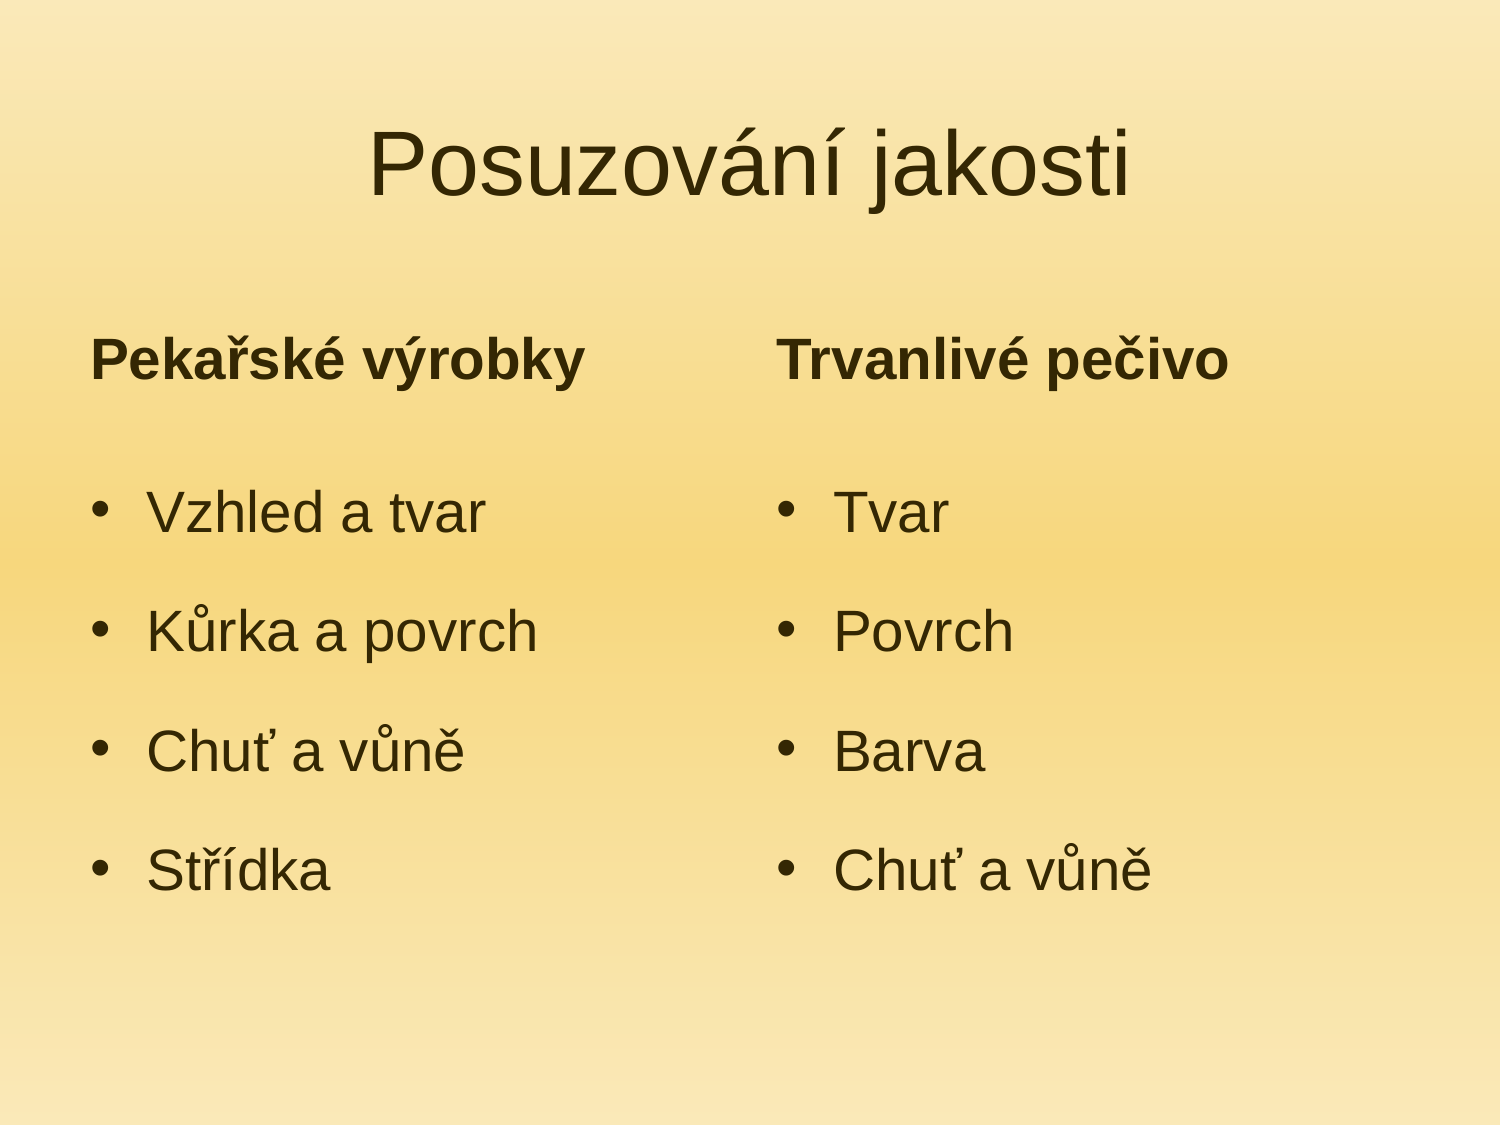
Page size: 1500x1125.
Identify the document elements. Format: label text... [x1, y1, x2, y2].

title Posuzování jakosti [75, 70, 1426, 247]
list Tvar Povrch Barva Chuť a vůně [761, 356, 1425, 1006]
list Trvanlivé pečivo [761, 292, 1425, 356]
list Vzhled a tvar Kůrka a povrch Chuť a vůně Střídka [74, 356, 738, 1006]
list Pekařské výrobky [74, 257, 738, 356]
